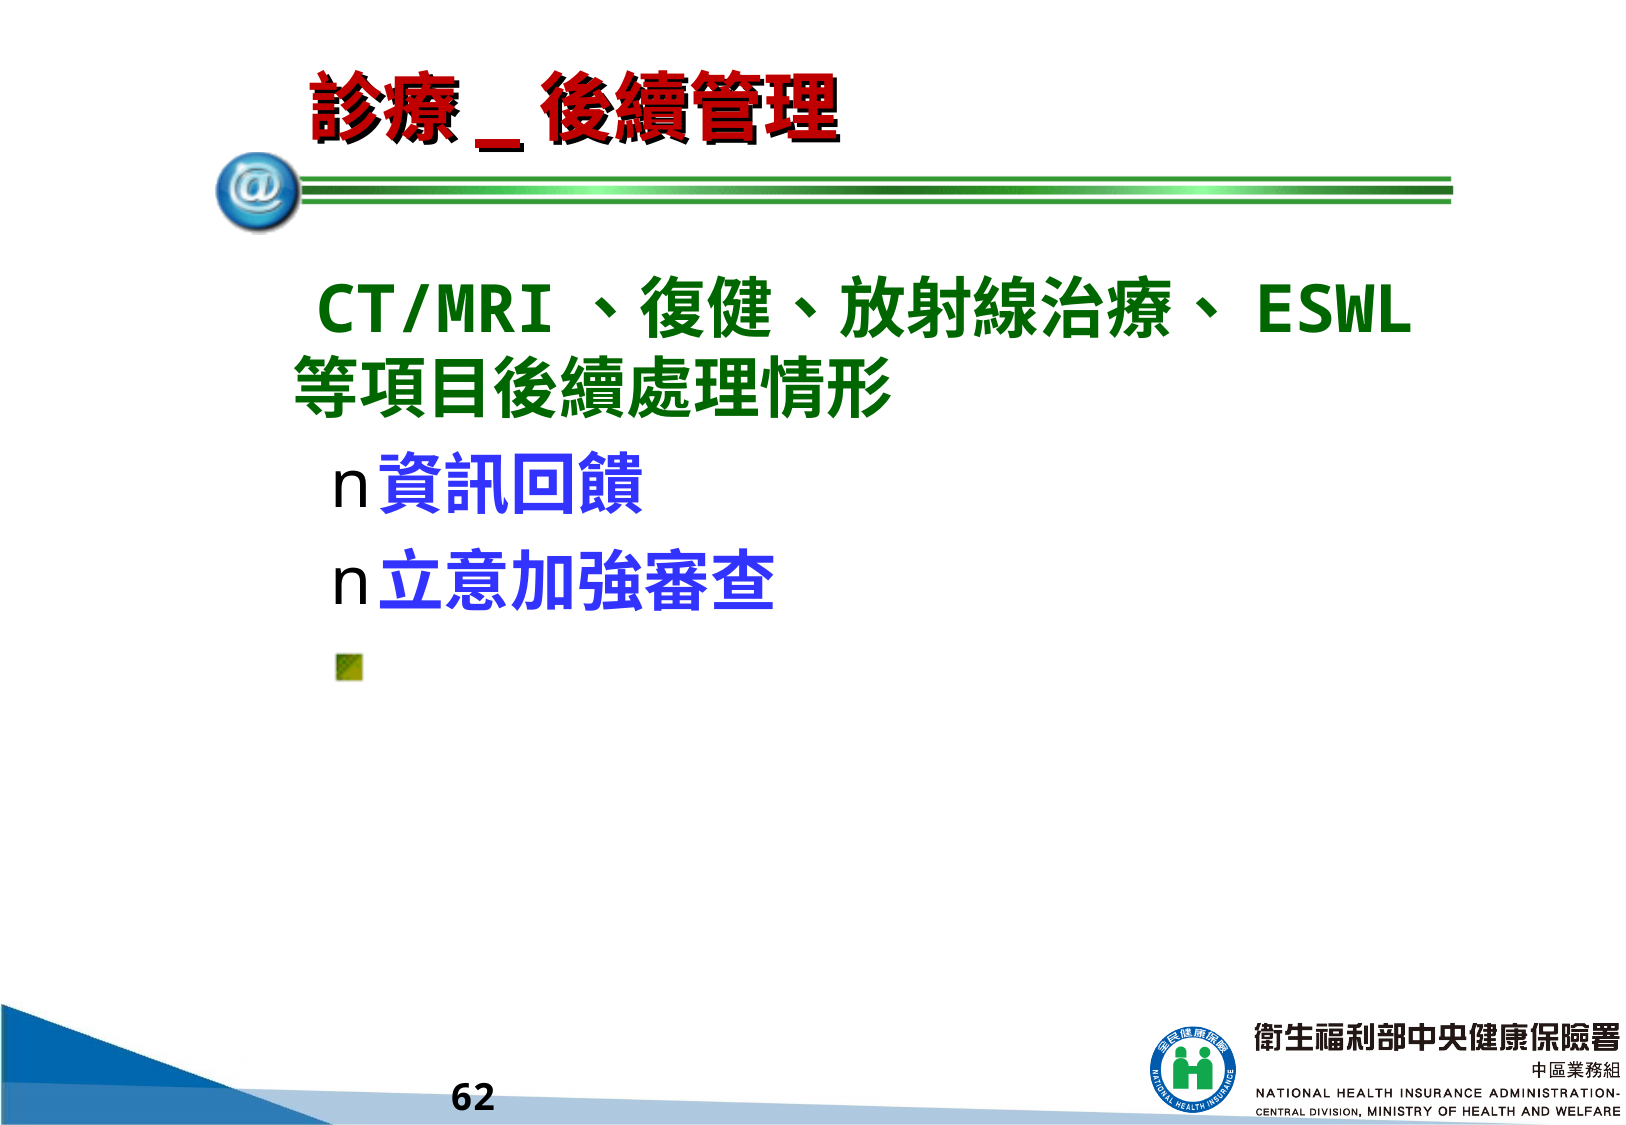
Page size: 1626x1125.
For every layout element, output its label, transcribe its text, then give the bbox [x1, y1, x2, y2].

list CT/MRI、復健、放射線治療、ESWL等項目後續處理情形 資訊回饋 立意加強審查 [165, 257, 1499, 997]
text_box [435, 1065, 815, 1125]
title 診療_後續管理 [292, 10, 1562, 198]
